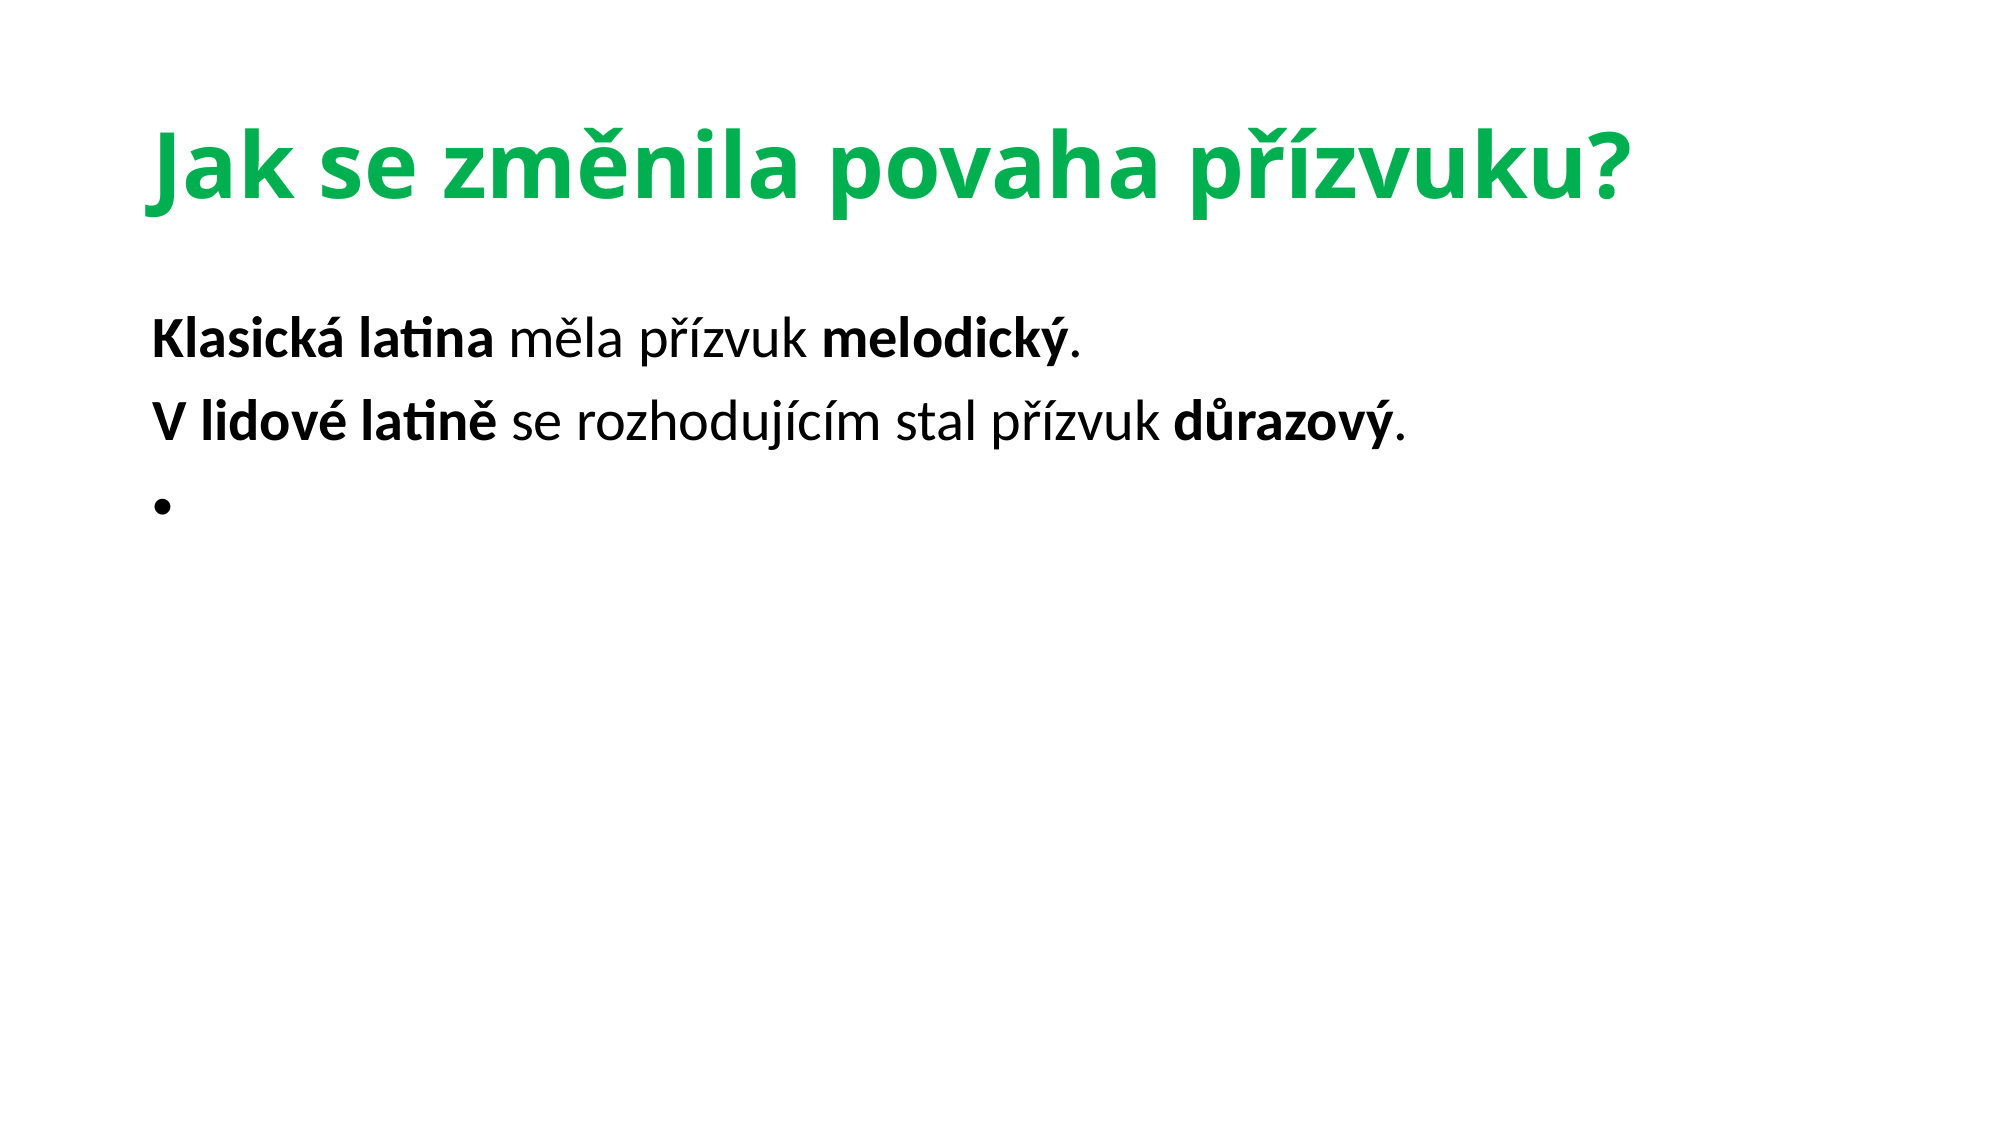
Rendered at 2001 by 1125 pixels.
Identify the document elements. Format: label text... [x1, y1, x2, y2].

list Klasická latina měla přízvuk melodický. V lidové latině se rozhodujícím stal přízvuk důrazový. [137, 299, 1863, 1014]
title Jak se změnila povaha přízvuku? [137, 59, 1863, 278]
